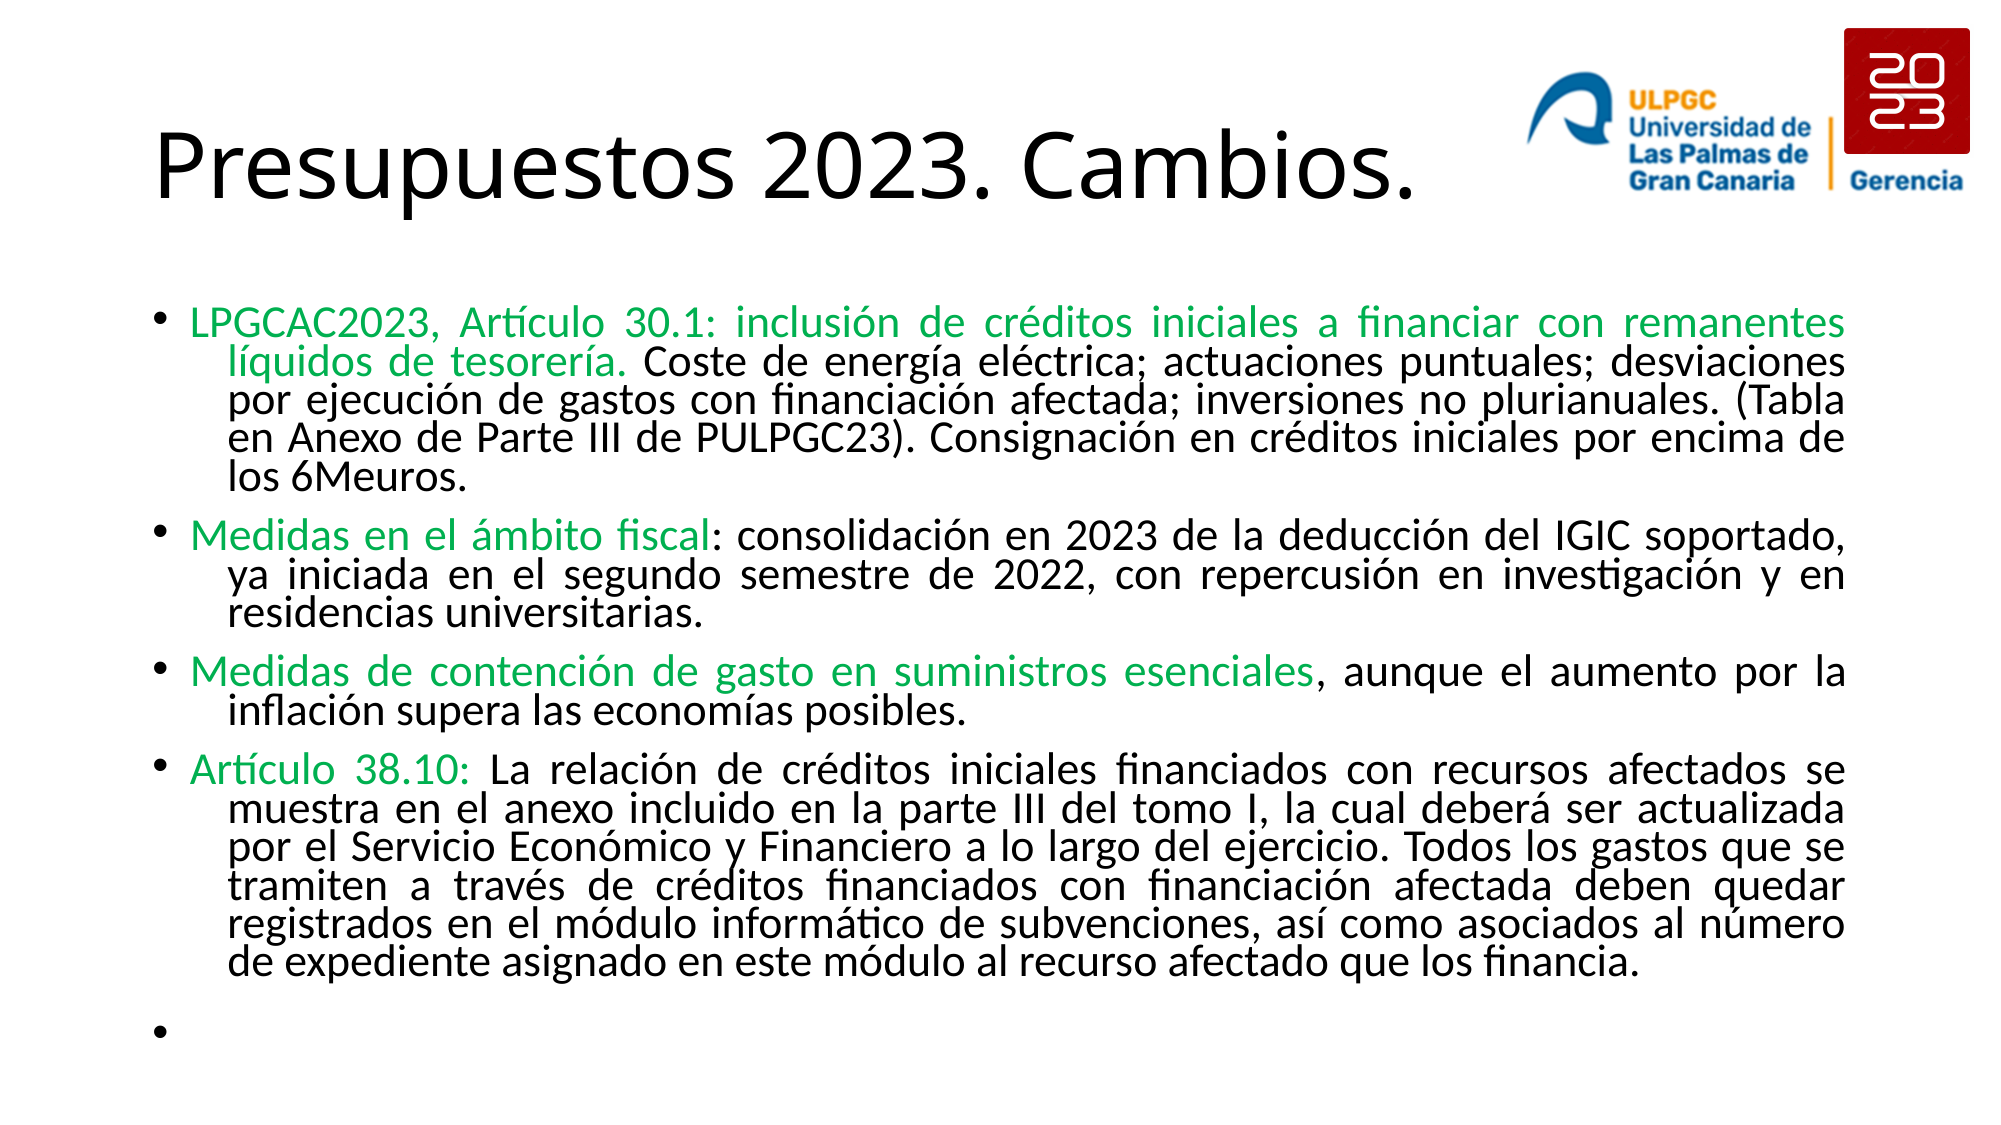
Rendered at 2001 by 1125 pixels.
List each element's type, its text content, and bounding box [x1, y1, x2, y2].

title Presupuestos 2023. Cambios. [137, 59, 1863, 278]
list LPGCAC2023, Artículo 30.1: inclusión de créditos iniciales a financiar con remanentes líquidos de tesorería. Coste de energía eléctrica; actuaciones puntuales; desviaciones por ejecución de gastos con financiación afectada; inversiones no plurianuales. (Tabla en Anexo de Parte III de PULPGC23). Consignación en créditos iniciales por encima de los 6Meuros. Medidas en el ámbito fiscal: consolidación en 2023 de la deducción del IGIC soportado, ya iniciada en el segundo semestre de 2022, con repercusión en investigación y en residencias universitarias. Medidas de contención de gasto en suministros esenciales, aunque el aumento por la inflación supera las economías posibles. Artículo 38.10: La relación de créditos iniciales financiados con recursos afectados se muestra en el anexo incluido en la parte III del tomo I, la cual deberá ser actualizada por el Servicio Económico y Financiero a lo largo del ejercicio. Todos los gastos que se tramiten a través de créditos financiados con financiación afectada deben quedar registrados en el módulo informático de subvenciones, así como asociados al número de expediente asignado en este módulo al recurso afectado que los financia. [137, 299, 1863, 1014]
picture [1493, 24, 2000, 232]
